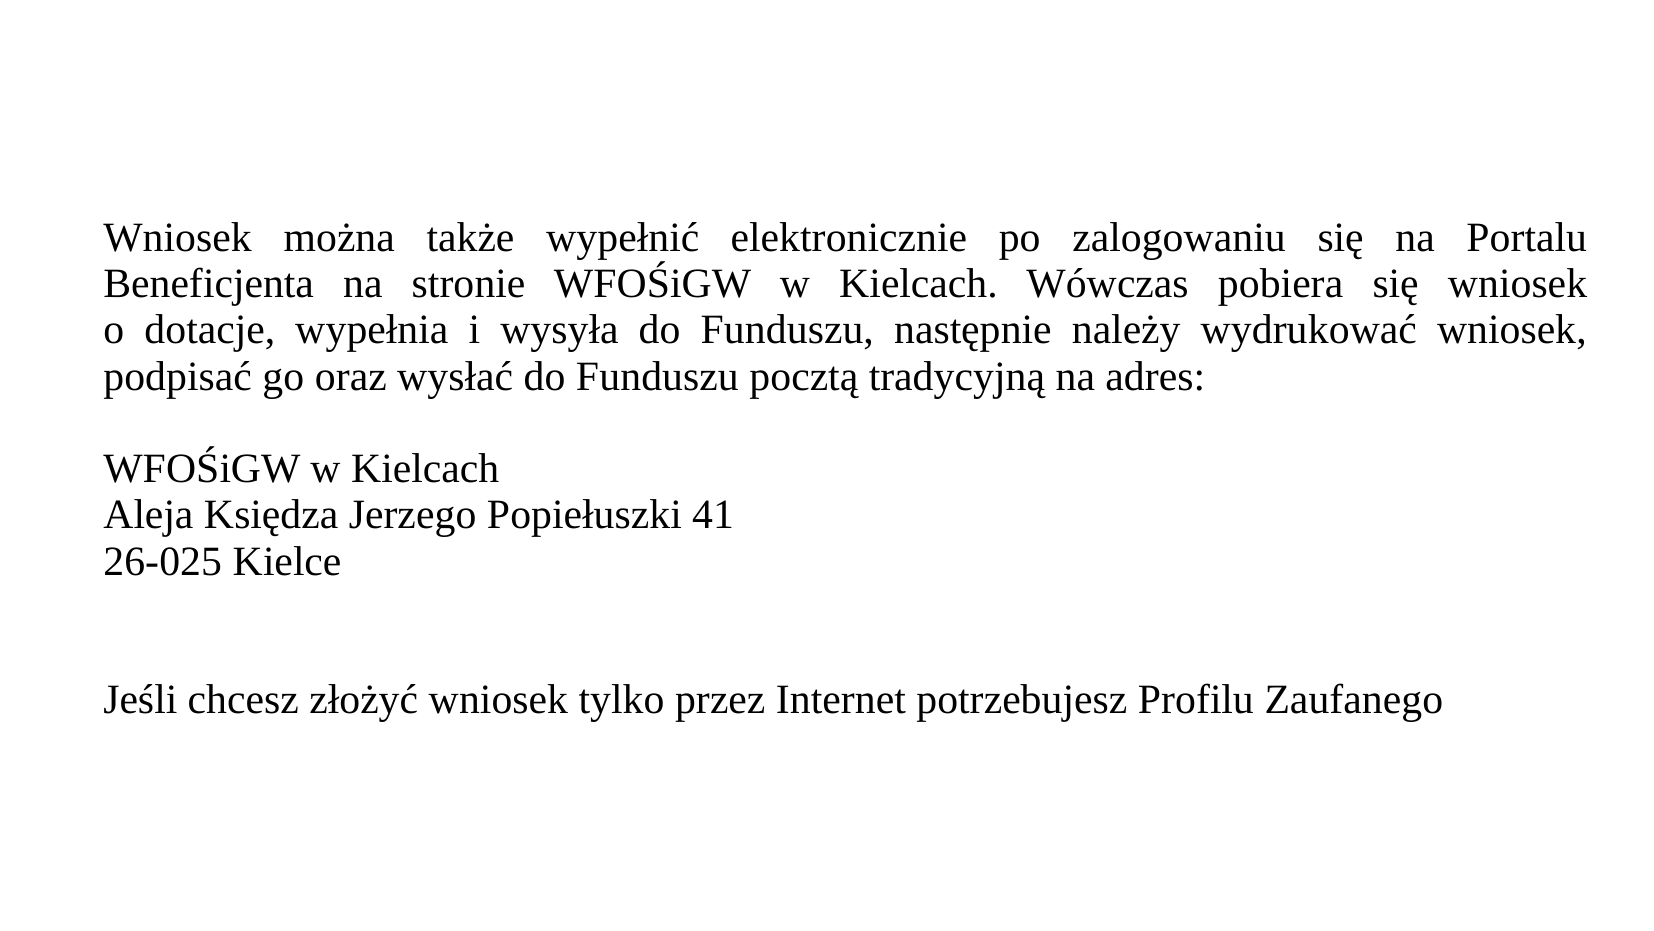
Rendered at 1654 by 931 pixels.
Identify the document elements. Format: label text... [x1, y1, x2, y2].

text_box Wniosek można także wypełnić elektronicznie po zalogowaniu się na Portalu Beneficjenta na stronie WFOŚiGW w Kielcach. Wówczas pobiera się wniosek o dotacje, wypełnia i wysyła do Funduszu, następnie należy wydrukować wniosek, podpisać go oraz wysłać do Funduszu pocztą tradycyjną na adres: WFOŚiGW w Kielcach Aleja Księdza Jerzego Popiełuszki 41 26-025 Kielce Jeśli chcesz złożyć wniosek tylko przez Internet potrzebujesz Profilu Zaufanego [88, 206, 1603, 731]
